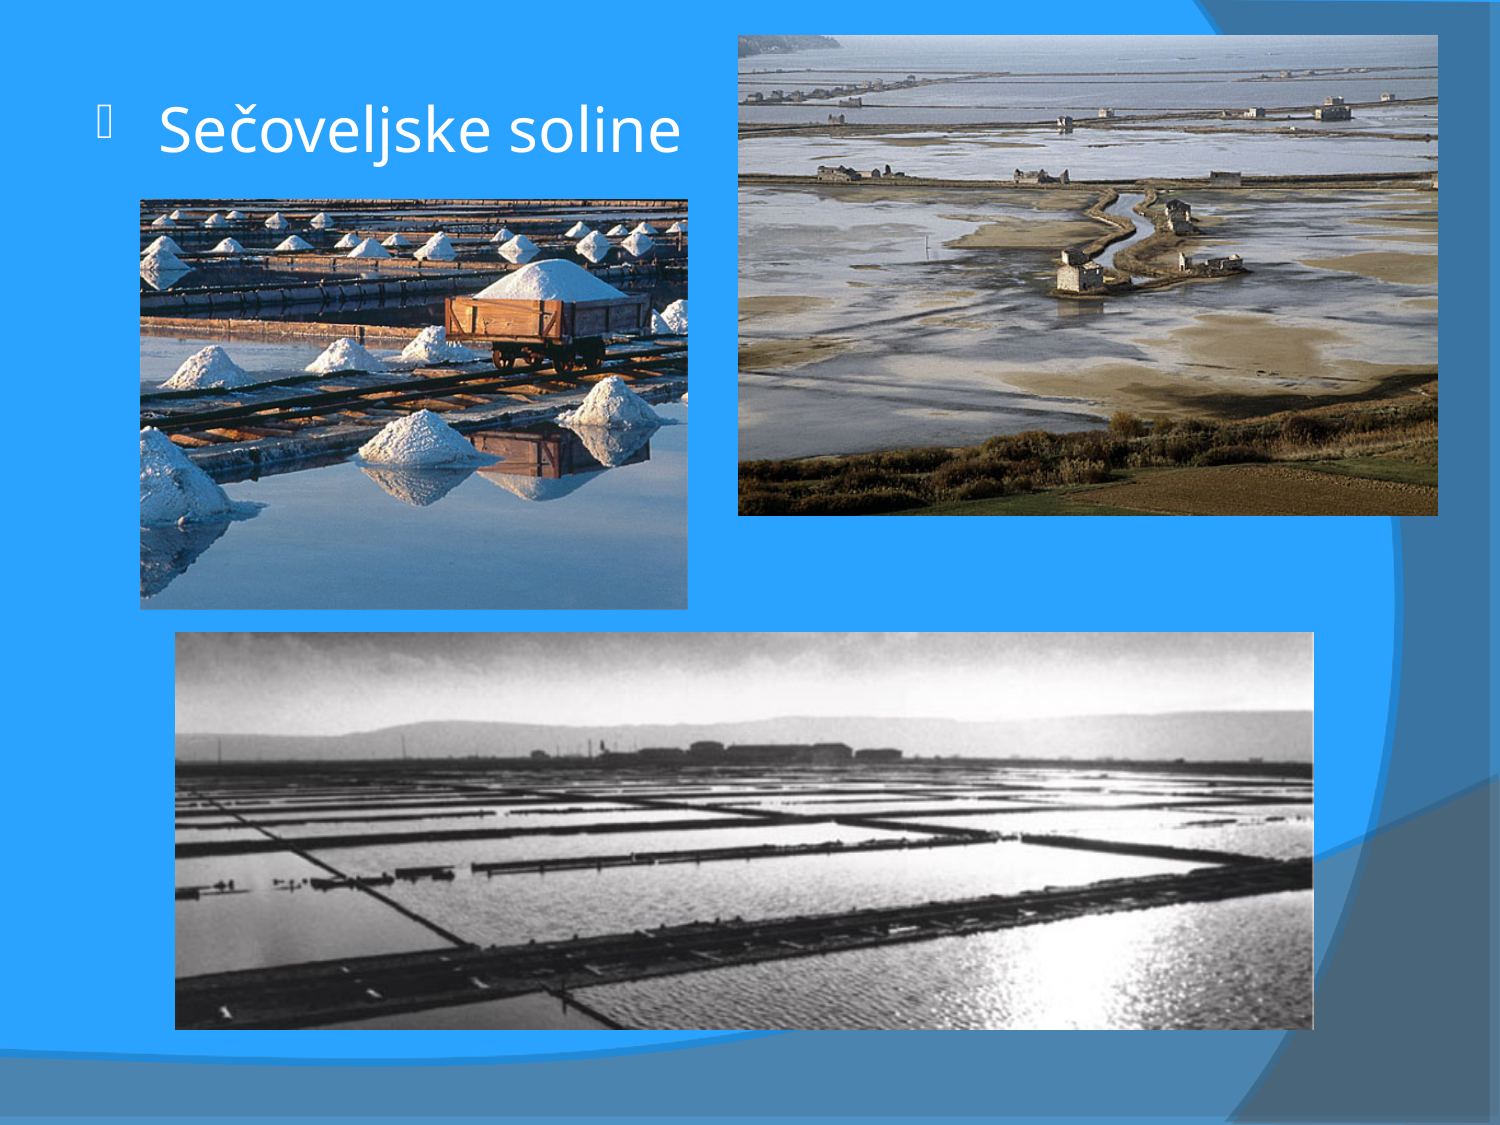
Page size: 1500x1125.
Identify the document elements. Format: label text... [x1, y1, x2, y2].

picture [175, 632, 1314, 1030]
picture [140, 199, 688, 610]
picture [738, 35, 1438, 516]
list Sečoveljske soline [75, 82, 738, 270]
